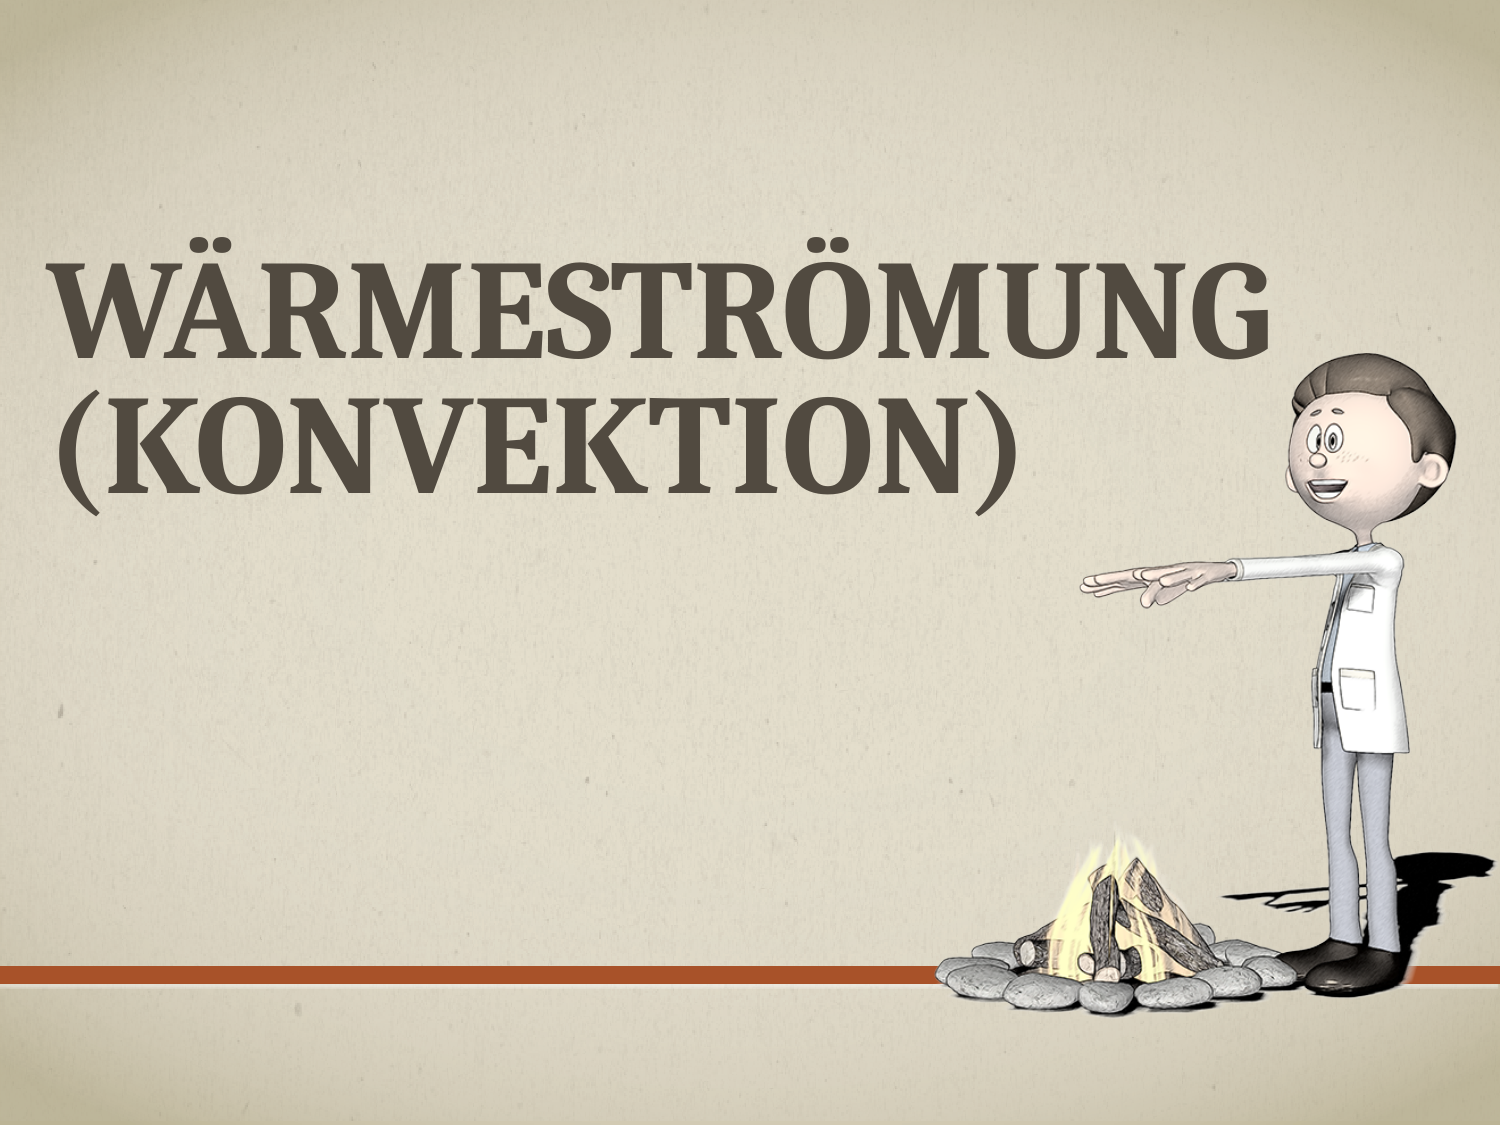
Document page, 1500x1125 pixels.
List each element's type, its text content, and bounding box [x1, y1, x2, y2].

title Wärmeströmung (Konvektion) [31, 78, 1354, 529]
picture [0, 0, 1500, 1125]
